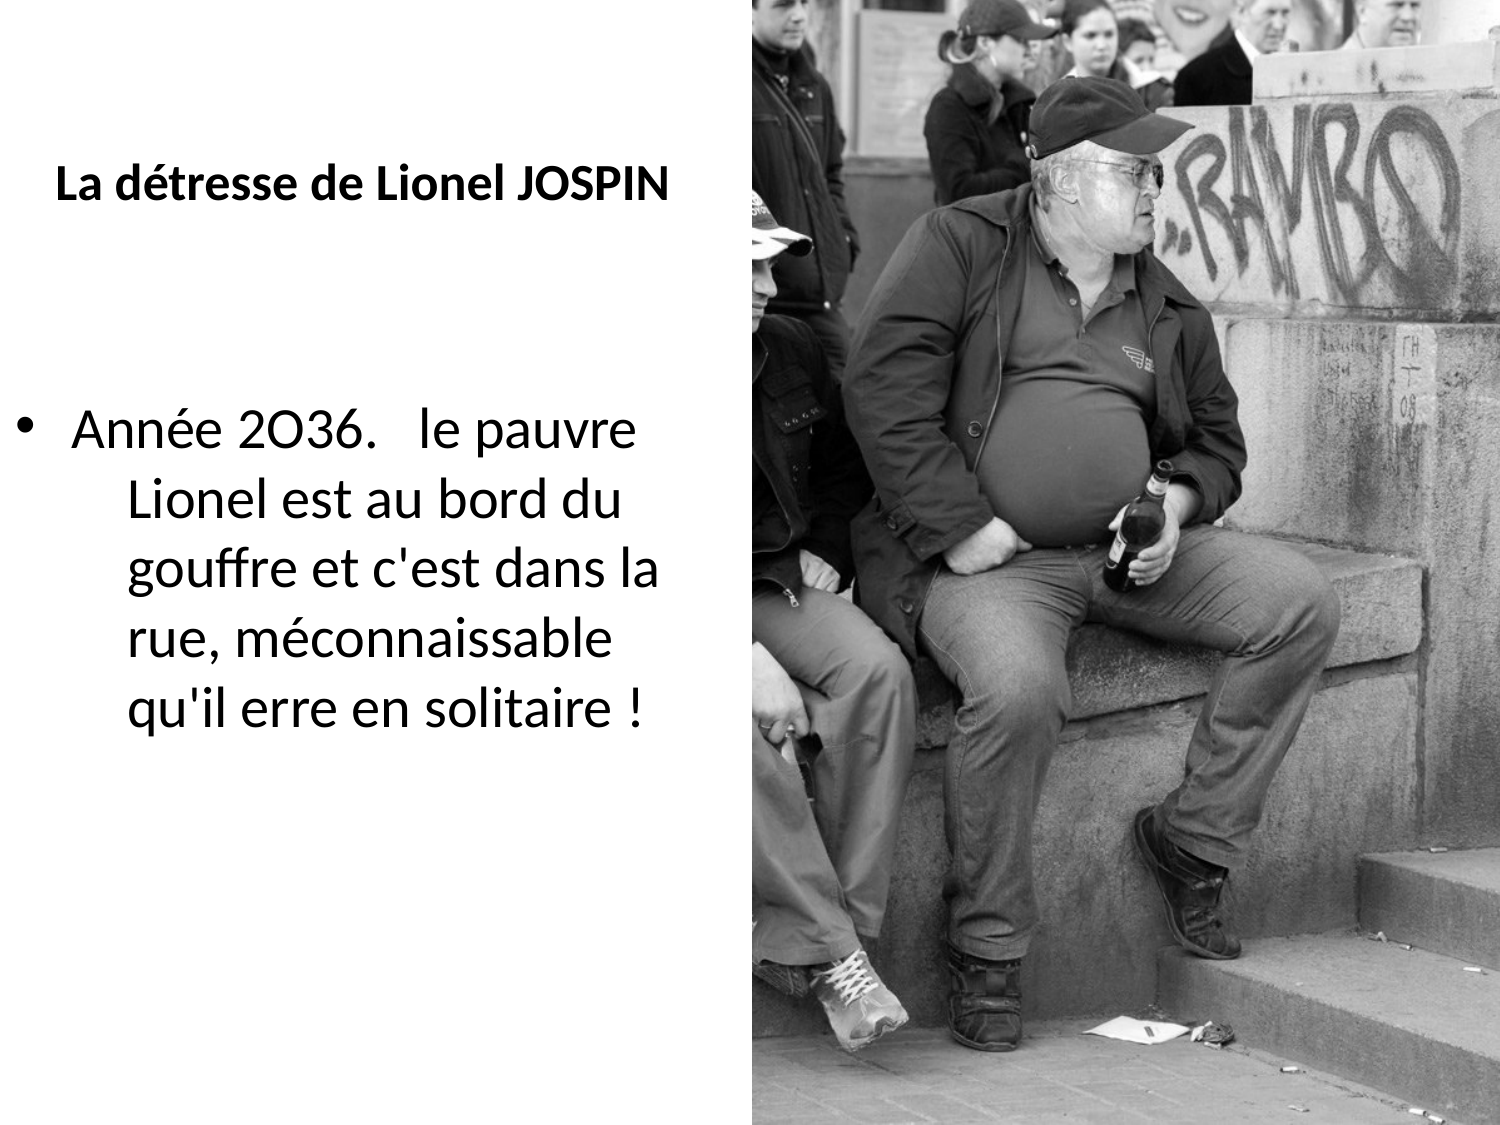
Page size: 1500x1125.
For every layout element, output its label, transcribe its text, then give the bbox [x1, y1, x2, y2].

list Année 2O36. le pauvre Lionel est au bord du gouffre et c'est dans la rue, méconnaissable qu'il erre en solitaire ! [0, 382, 703, 1125]
title La détresse de Lionel JOSPIN [0, 78, 727, 266]
picture [752, 0, 1500, 1125]
